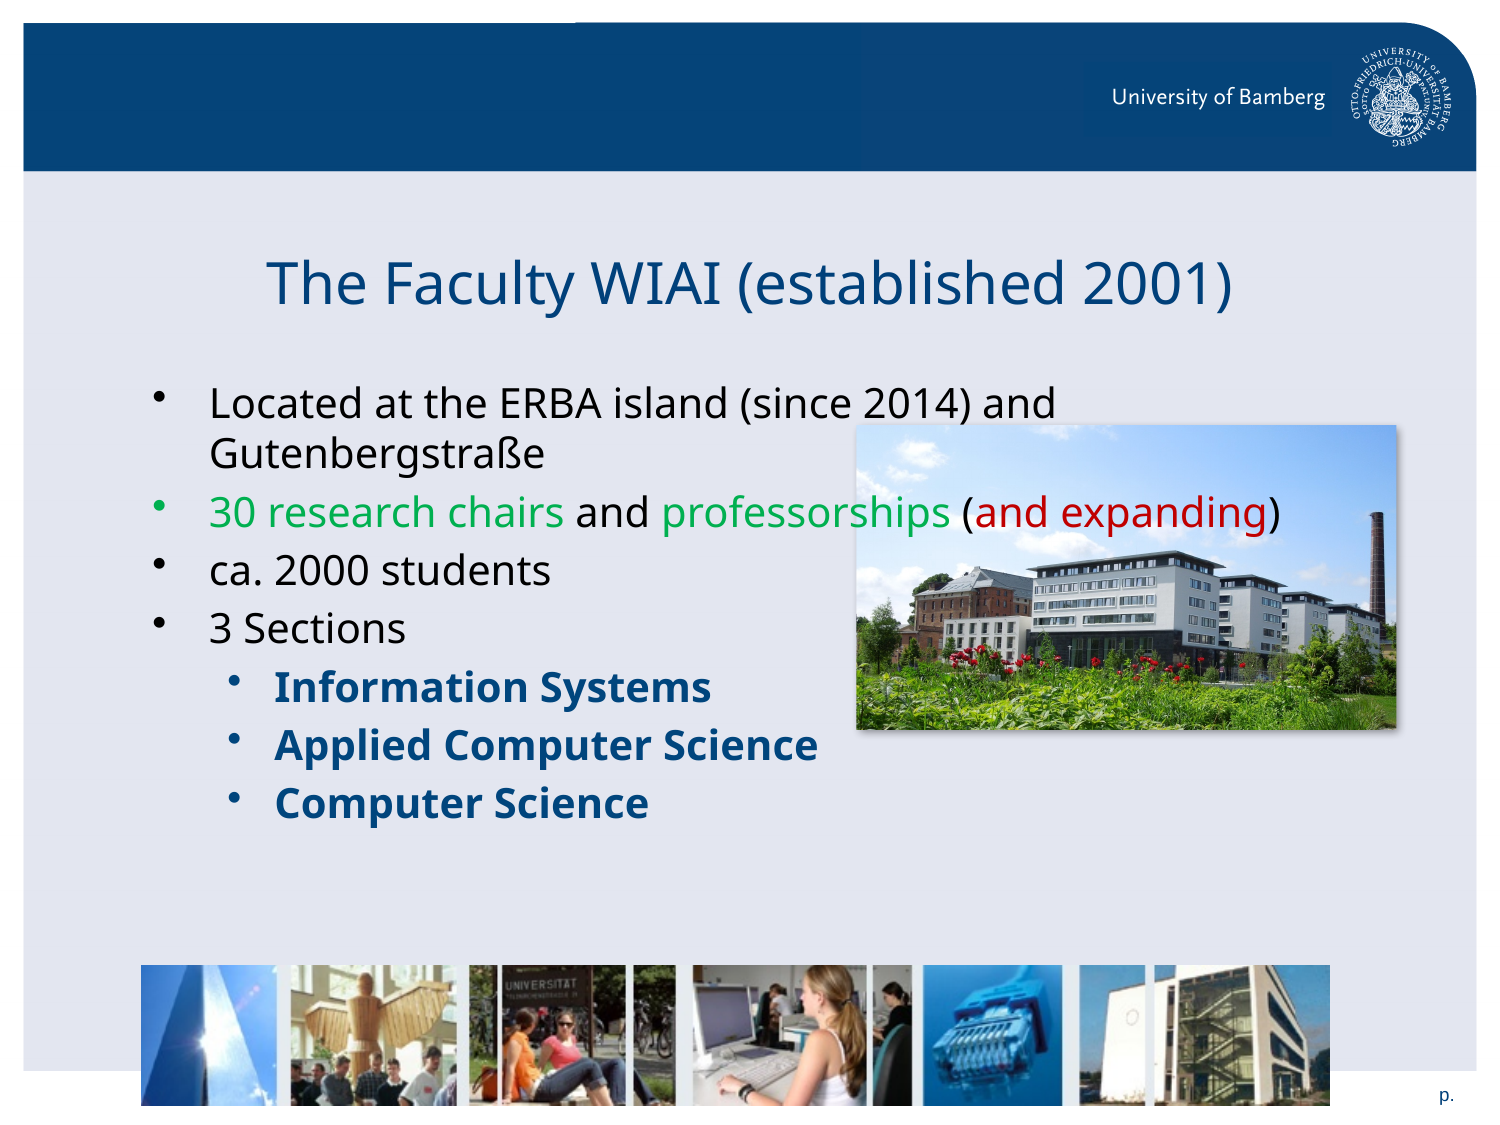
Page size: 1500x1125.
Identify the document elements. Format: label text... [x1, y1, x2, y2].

picture [0, 0, 1500, 1125]
title The Faculty WIAI (established 2001) [137, 187, 1363, 369]
list Located at the ERBA island (since 2014) and Gutenbergstraße 30 research chairs and professorships (and expanding) ca. 2000 students 3 Sections Information Systems Applied Computer Science Computer Science [137, 369, 1363, 953]
